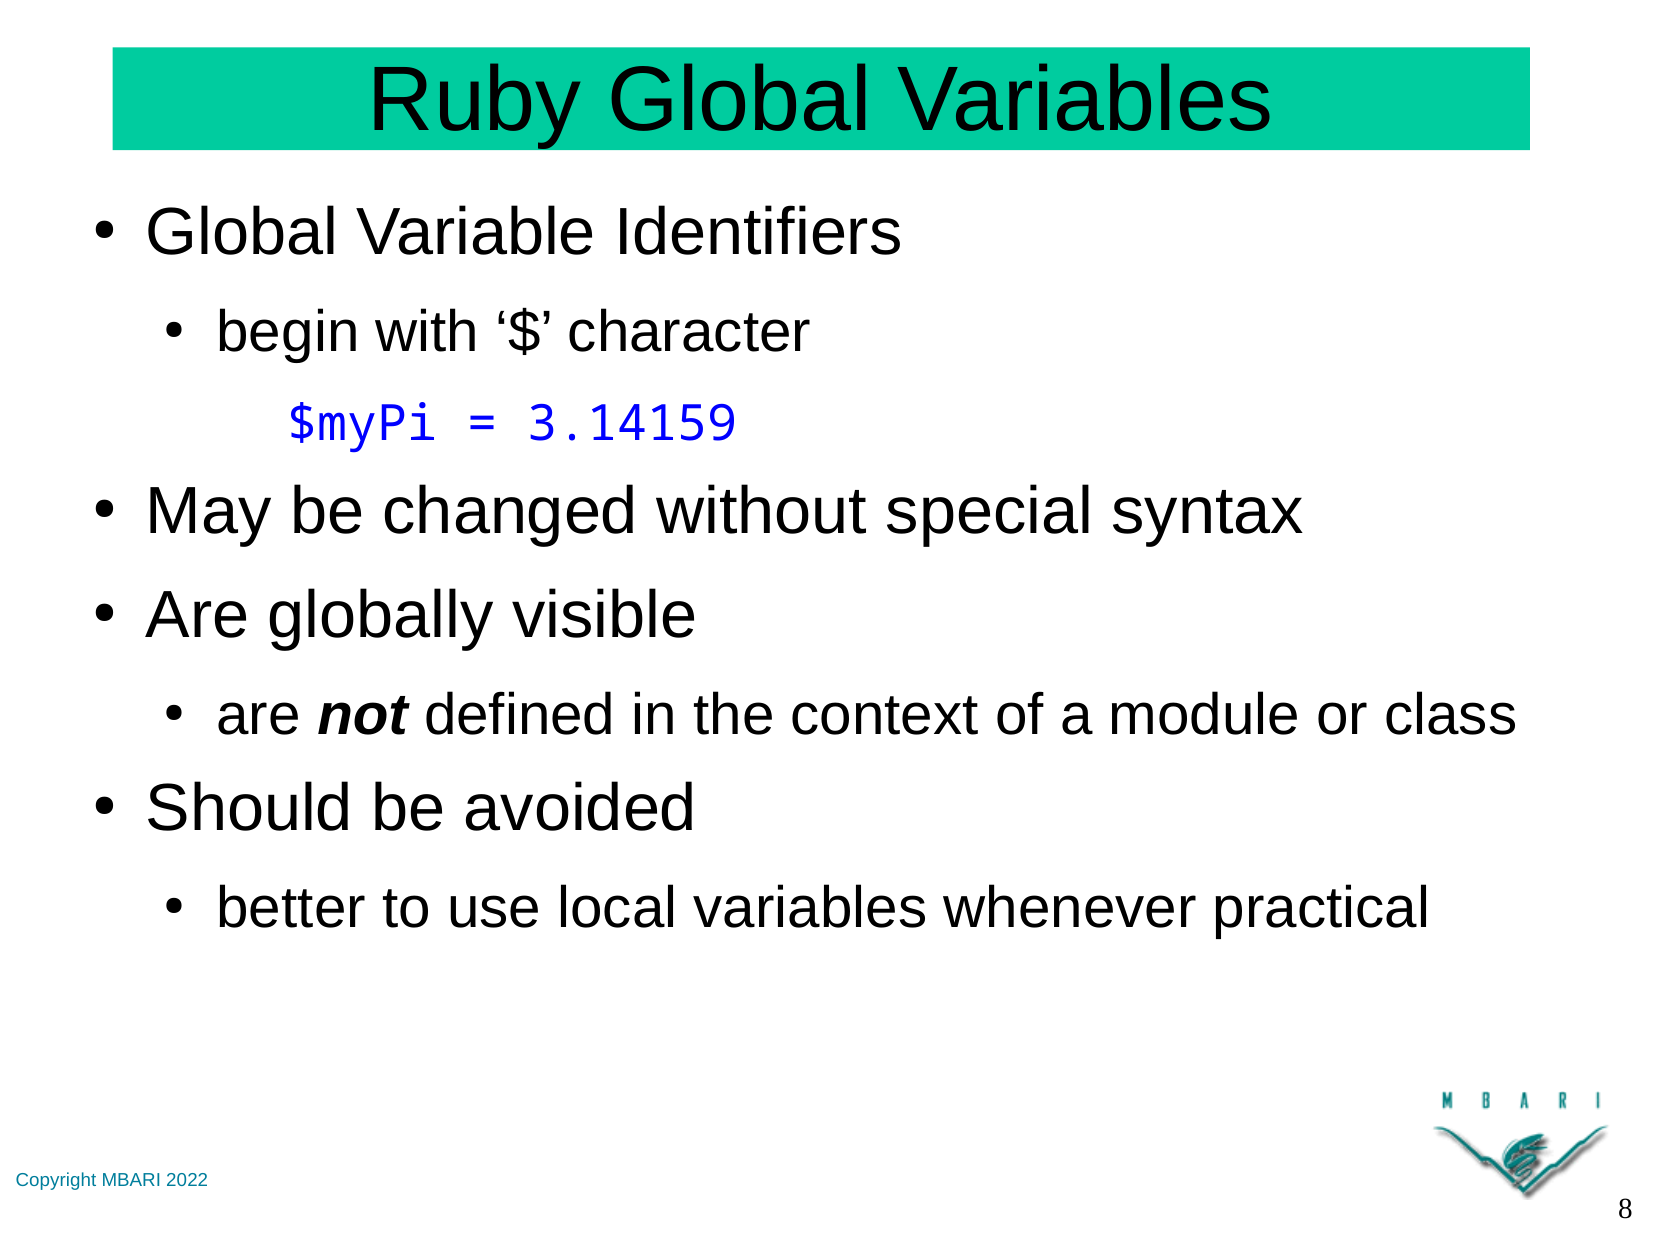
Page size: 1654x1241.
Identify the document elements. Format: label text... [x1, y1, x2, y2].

picture [1426, 1163, 1613, 1200]
list Global Variable Identifiers begin with ‘$’ character $myPi = 3.14159 May be changed without special syntax Are globally visible are not defined in the context of a module or class Should be avoided better to use local variables whenever practical [75, 194, 1651, 1163]
title Ruby Global Variables [112, 47, 1530, 151]
